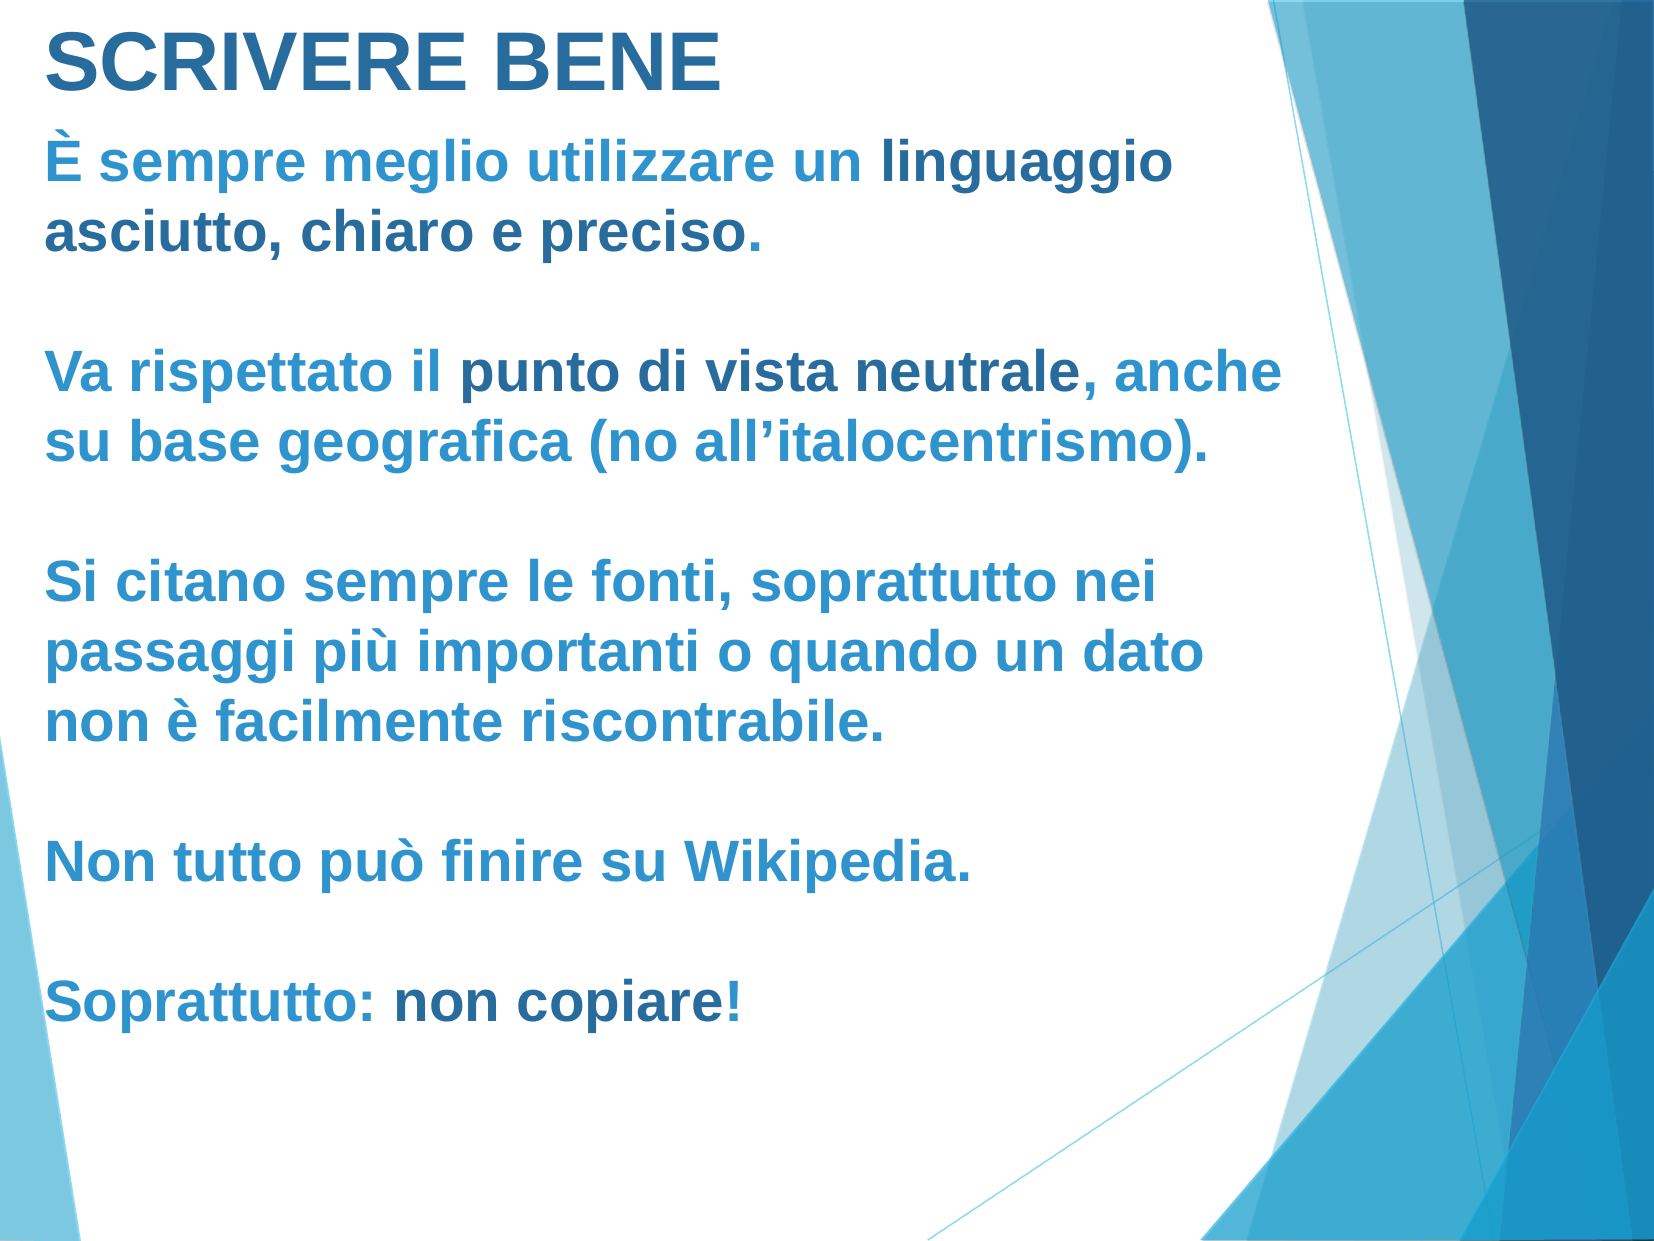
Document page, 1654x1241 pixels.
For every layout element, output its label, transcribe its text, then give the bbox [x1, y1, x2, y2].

text_box SCRIVERE BENE [29, 0, 1309, 115]
text_box È sempre meglio utilizzare un linguaggio asciutto, chiaro e preciso. Va rispettato il punto di vista neutrale, anche su base geografica (no all’italocentrismo). Si citano sempre le fonti, soprattutto nei passaggi più importanti o quando un dato non è facilmente riscontrabile. Non tutto può finire su Wikipedia. Soprattutto: non copiare! [29, 116, 1309, 1041]
